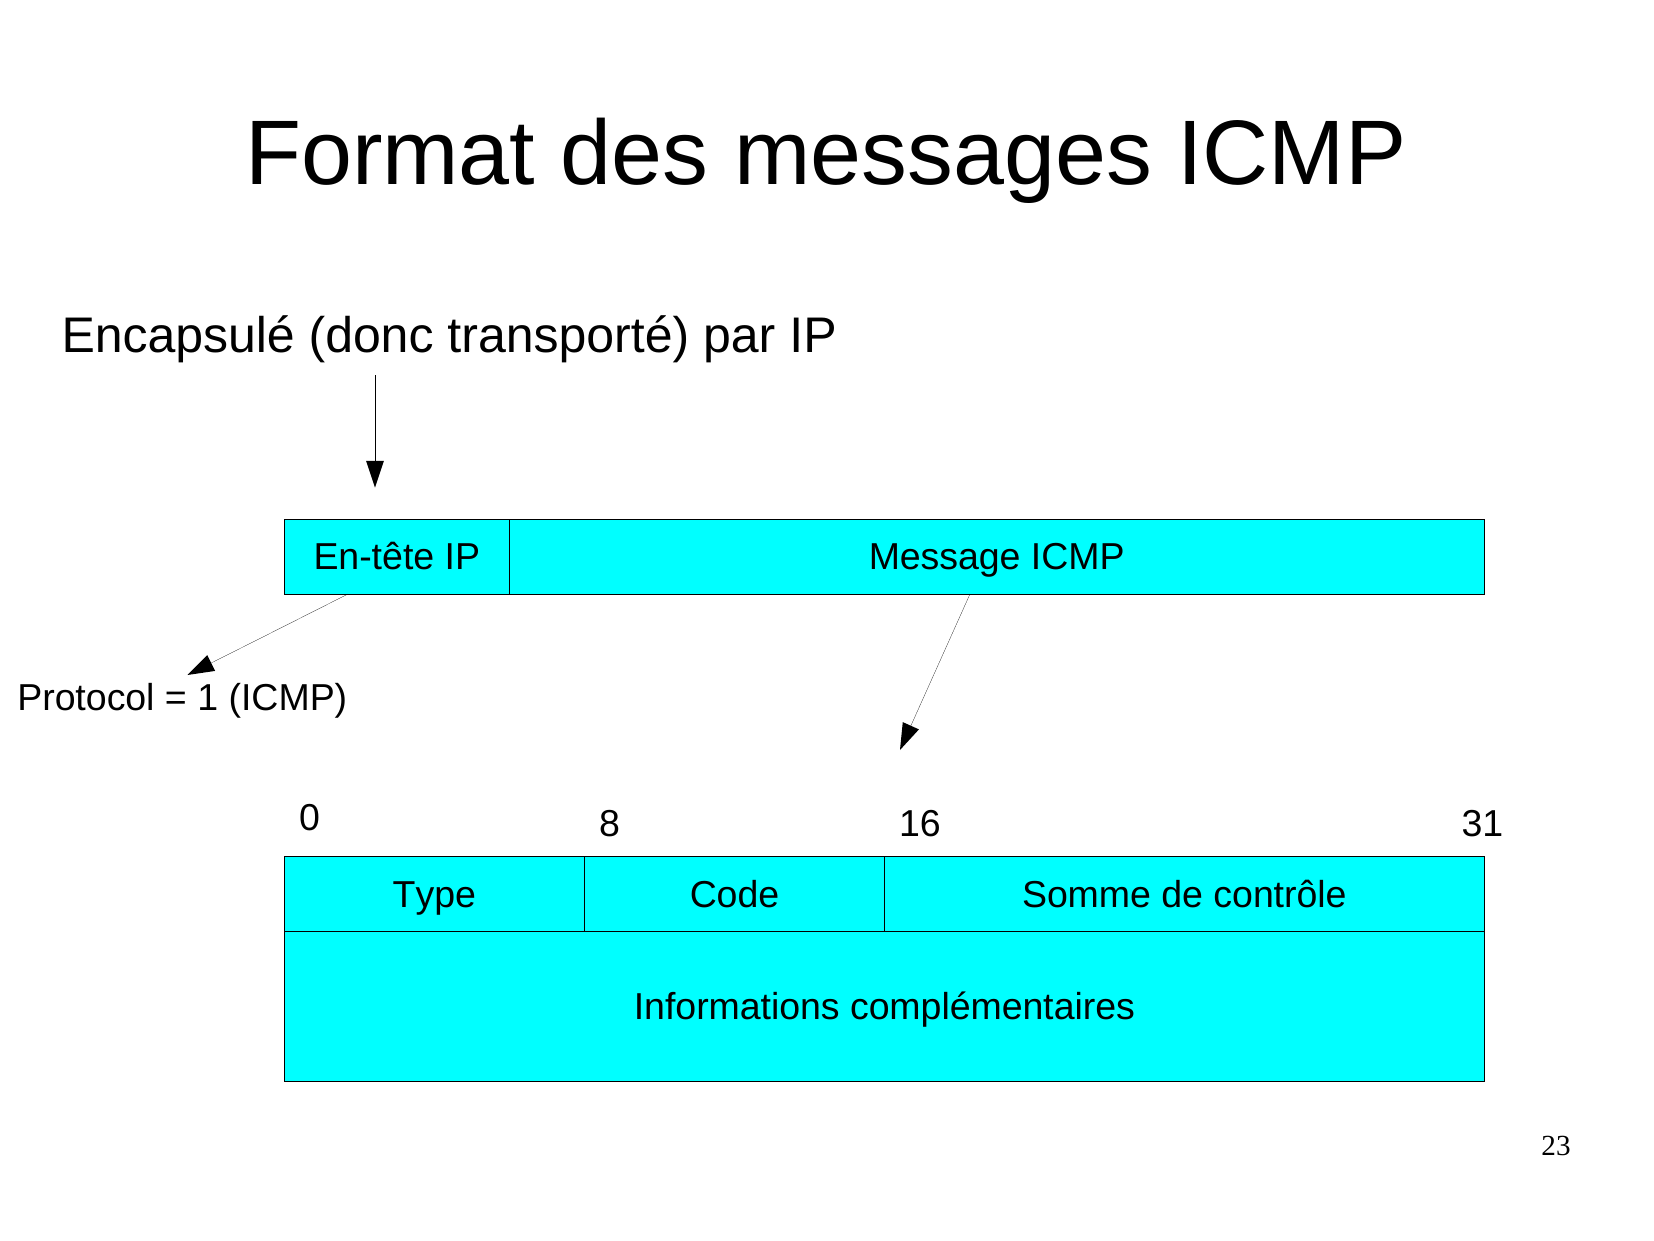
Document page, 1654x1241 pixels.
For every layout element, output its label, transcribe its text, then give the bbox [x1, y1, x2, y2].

text_box 16 [884, 794, 956, 857]
text_box 0 [284, 788, 335, 851]
text_box Message ICMP [510, 519, 1485, 595]
text_box 31 [1446, 794, 1519, 857]
text_box Informations complémentaires [284, 931, 1485, 1082]
text_box 8 [584, 794, 635, 857]
title Format des messages ICMP [82, 49, 1571, 257]
text_box Encapsulé (donc transporté) par IP [46, 300, 852, 377]
text_box Code [584, 856, 884, 931]
text_box Somme de contrôle [884, 856, 1485, 931]
text_box Type [284, 856, 584, 931]
text_box Protocol = 1 (ICMP) [2, 669, 363, 731]
text_box En-tête IP [284, 519, 510, 595]
